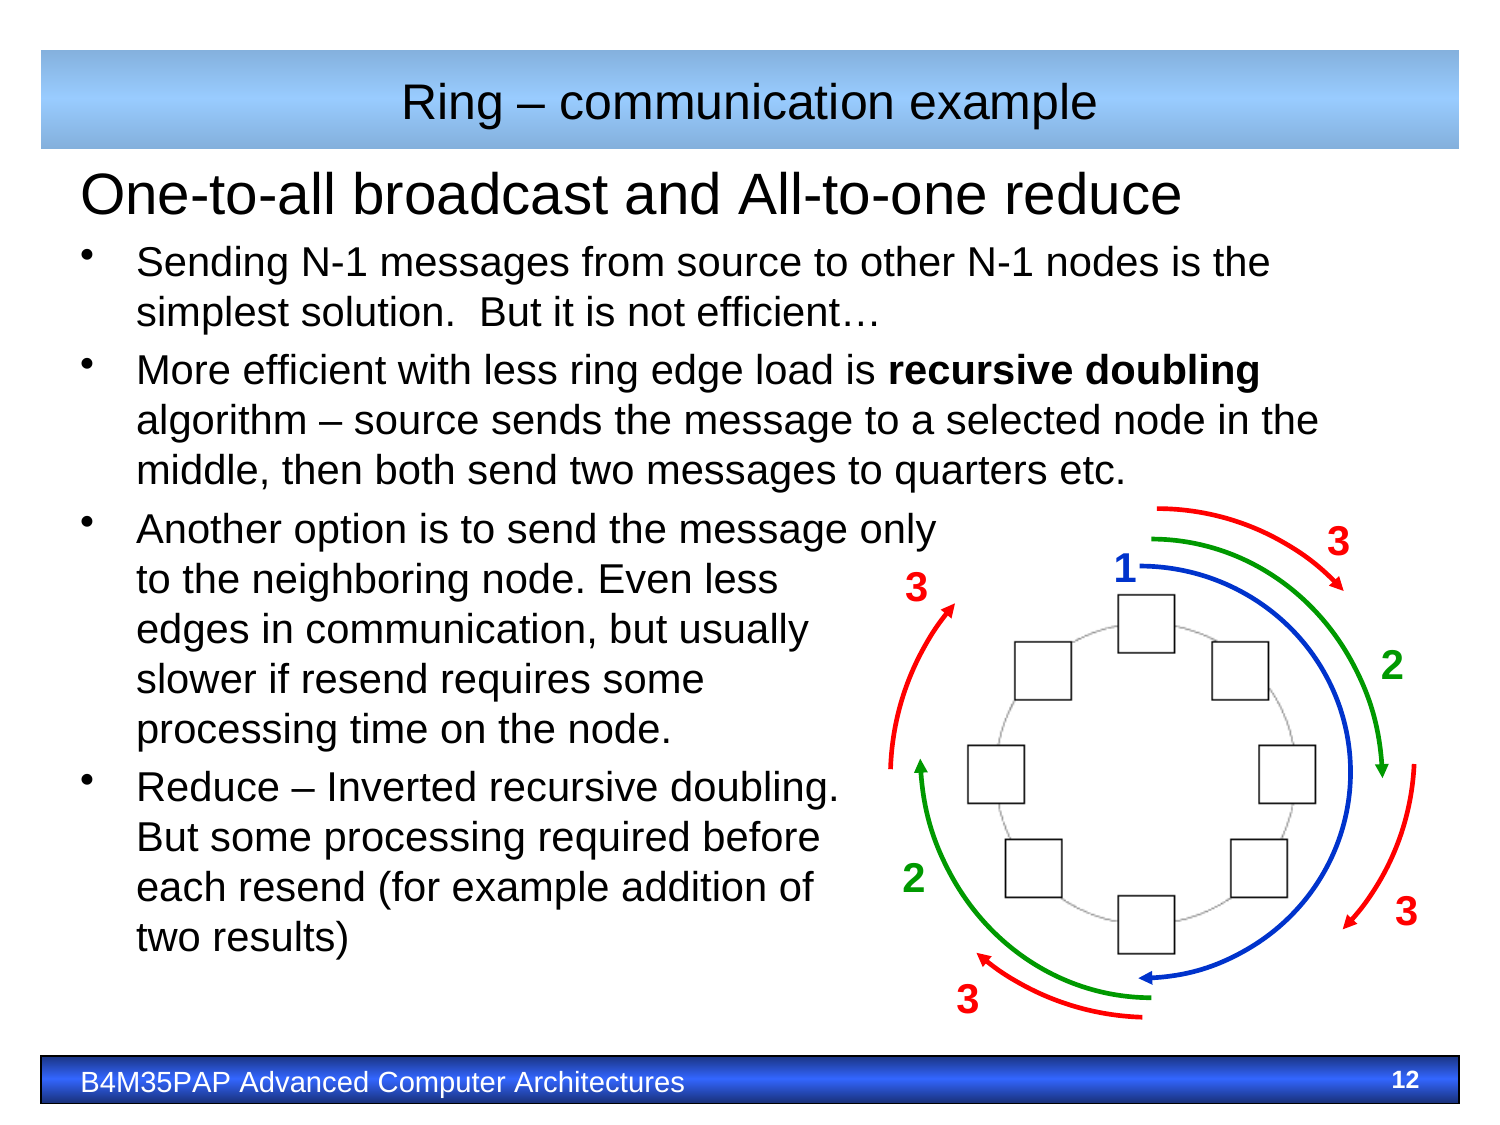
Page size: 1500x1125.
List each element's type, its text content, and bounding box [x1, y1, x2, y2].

text_box 1 [1098, 533, 1152, 599]
picture [1236, 585, 1329, 674]
list One-to-all broadcast and All-to-one reduce Sending N-1 messages from source to other N-1 nodes is the simplest solution. But it is not efficient… More efficient with less ring edge load is recursive doubling algorithm – source sends the message to a selected node in the middle, then both send two messages to quarters etc. Another option is to send the message only to the neighboring node. Even less edges in communication, but usually slower if resend requires some processing time on the node. Reduce – Inverted recursive doubling. But some processing required before each resend (for example addition of two results) [64, 148, 1436, 1000]
text_box 2 [887, 843, 941, 909]
picture [1292, 585, 1329, 622]
picture [1239, 870, 1329, 958]
text_box 3 [1312, 506, 1366, 572]
text_box 3 [941, 964, 997, 1030]
text_box 3 [1380, 876, 1436, 942]
title Ring – communication example [41, 50, 1459, 149]
text_box 3 [890, 552, 946, 618]
picture [944, 869, 1019, 958]
text_box 2 [1366, 630, 1420, 695]
picture [944, 585, 1329, 958]
